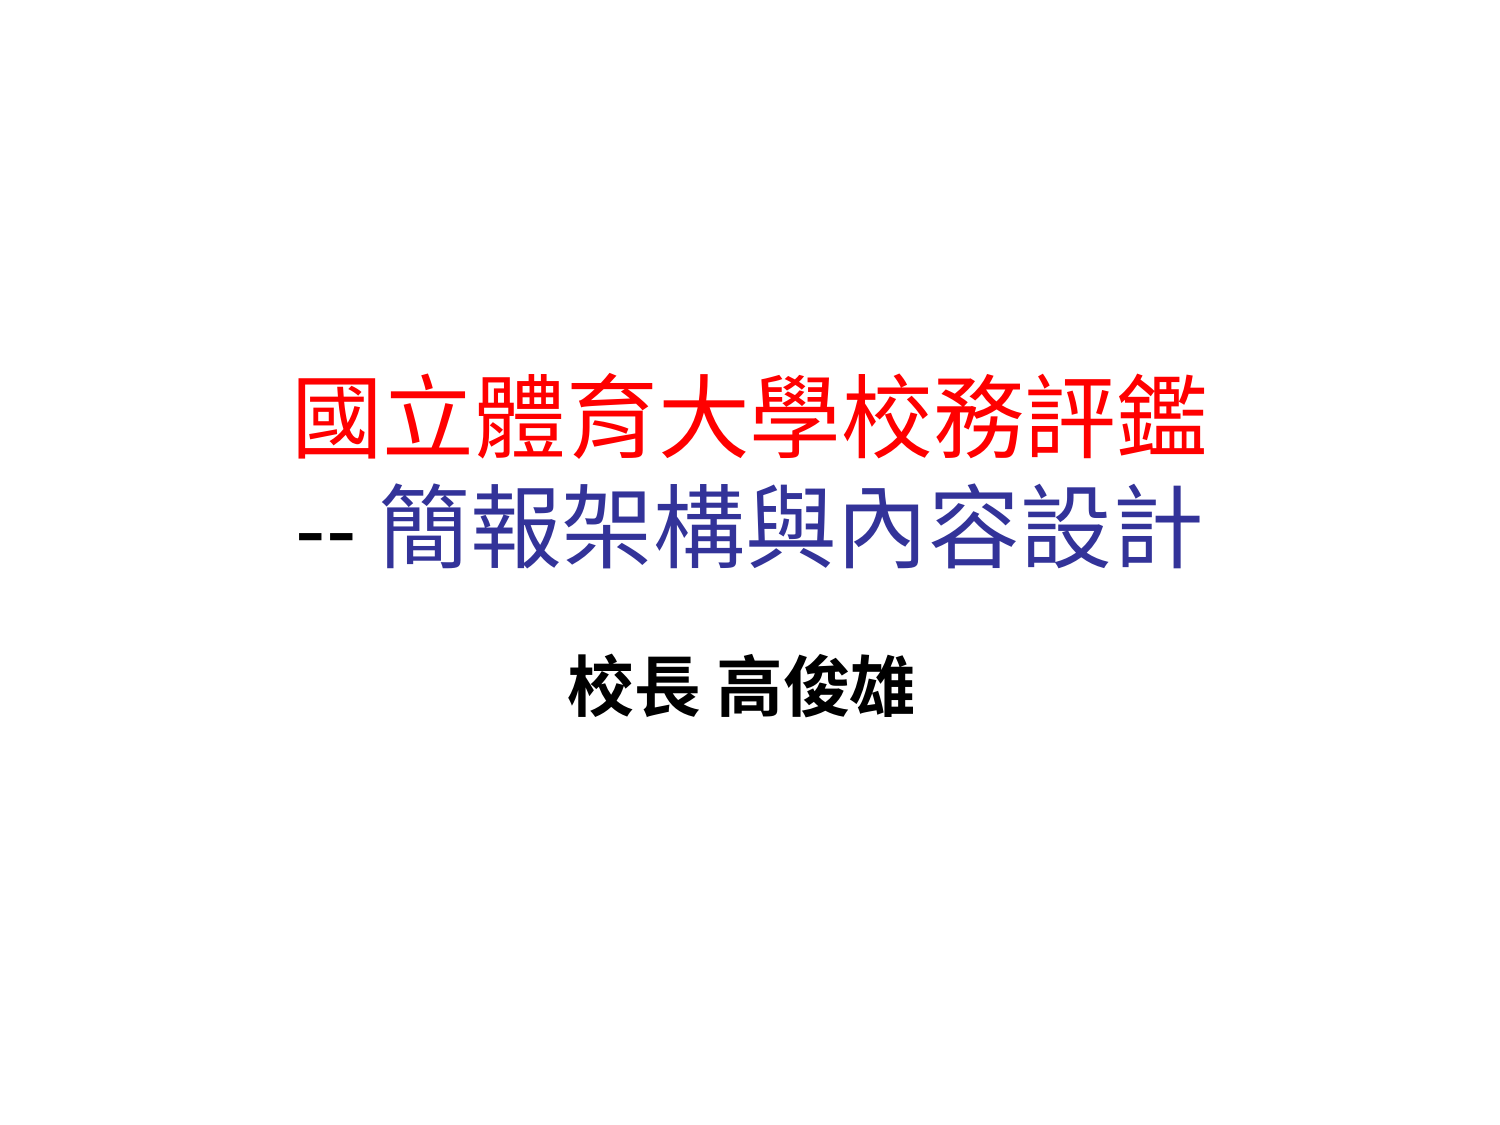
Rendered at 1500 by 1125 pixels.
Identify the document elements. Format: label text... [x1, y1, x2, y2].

title 國立體育大學校務評鑑 --簡報架構與內容設計 [112, 349, 1388, 591]
subtitle 校長 高俊雄 [225, 637, 1276, 925]
